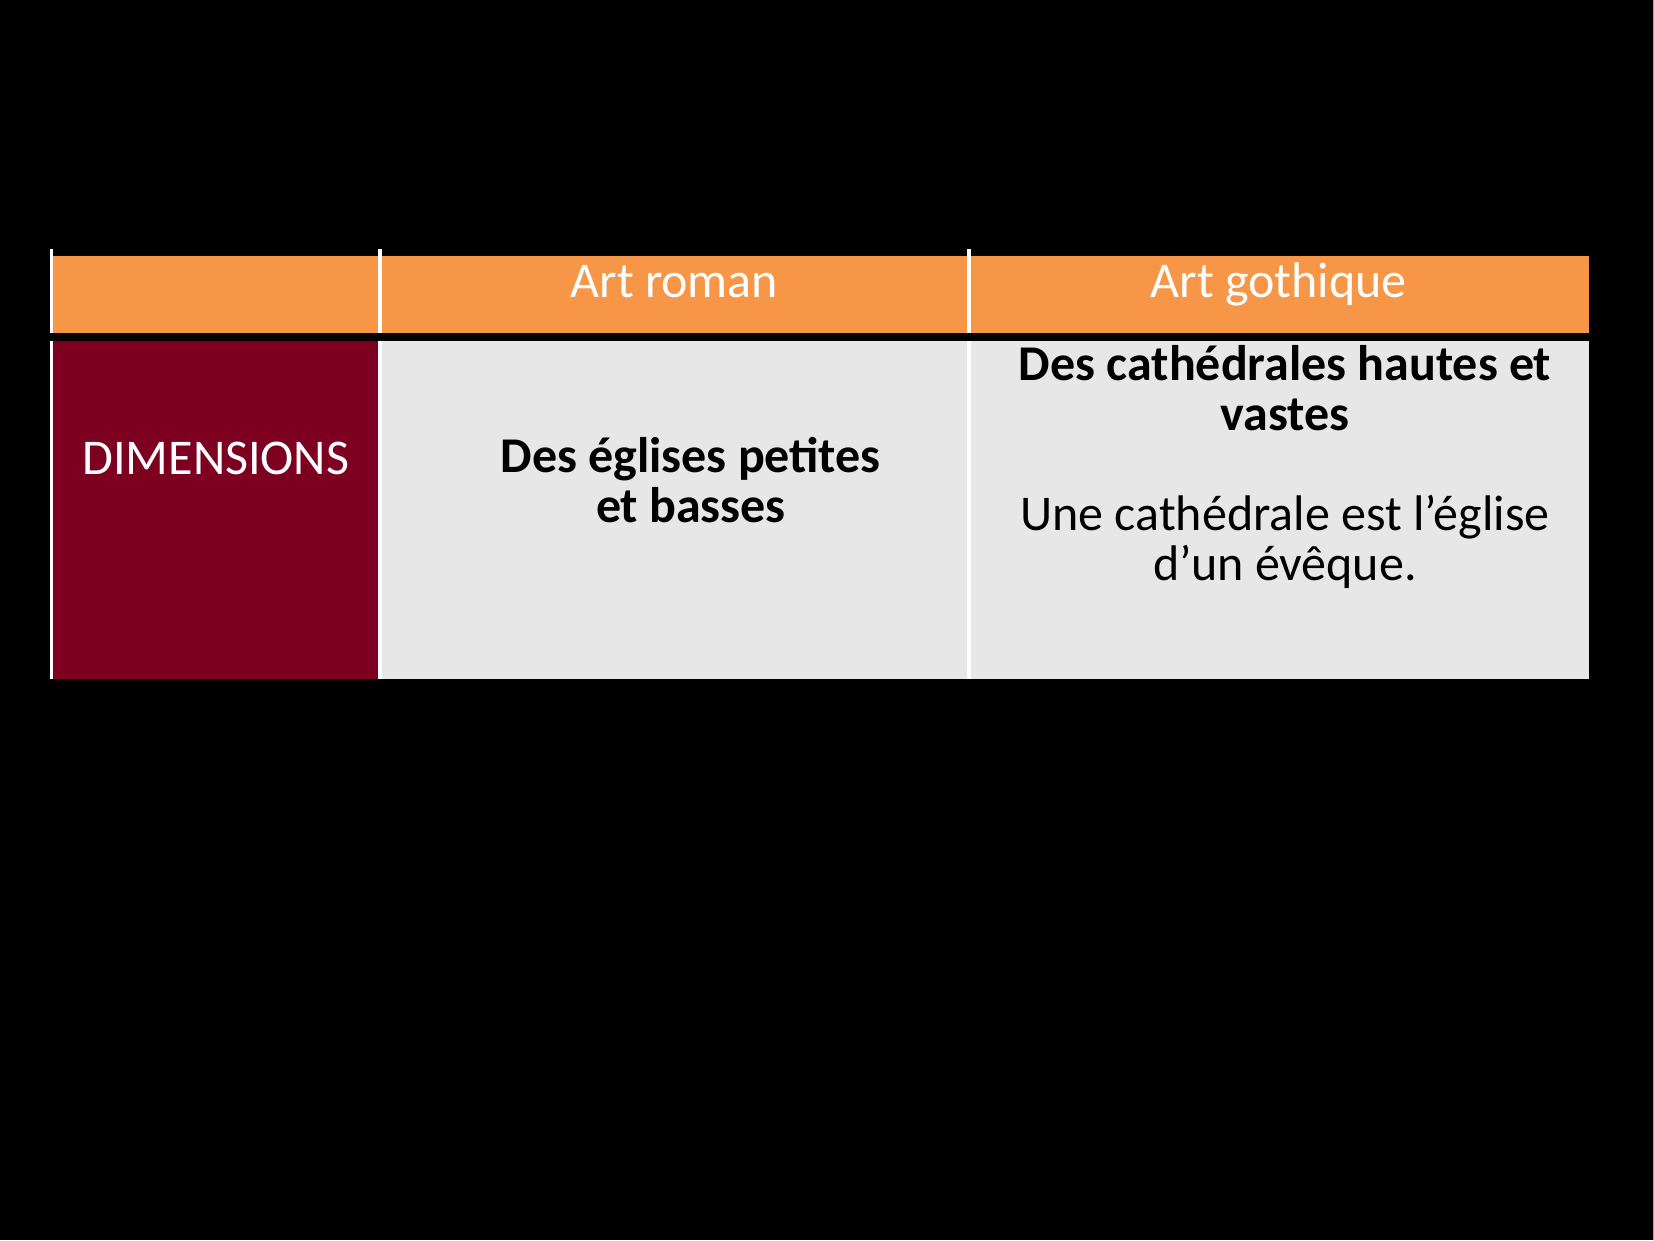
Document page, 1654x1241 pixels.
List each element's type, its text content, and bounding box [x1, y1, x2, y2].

table_cell [1576, 341, 1589, 679]
table_header Art roman [382, 256, 967, 333]
table_cell [971, 341, 994, 679]
table_cell DIMENSIONS [53, 341, 378, 679]
text_box Des églises petites et basses [477, 427, 905, 633]
table_header [53, 256, 378, 333]
table_header Art gothique [971, 256, 1589, 333]
table_cell [382, 341, 967, 679]
text_box Des cathédrales hautes et vastes Une cathédrale est l’église d’un évêque. [994, 335, 1576, 685]
